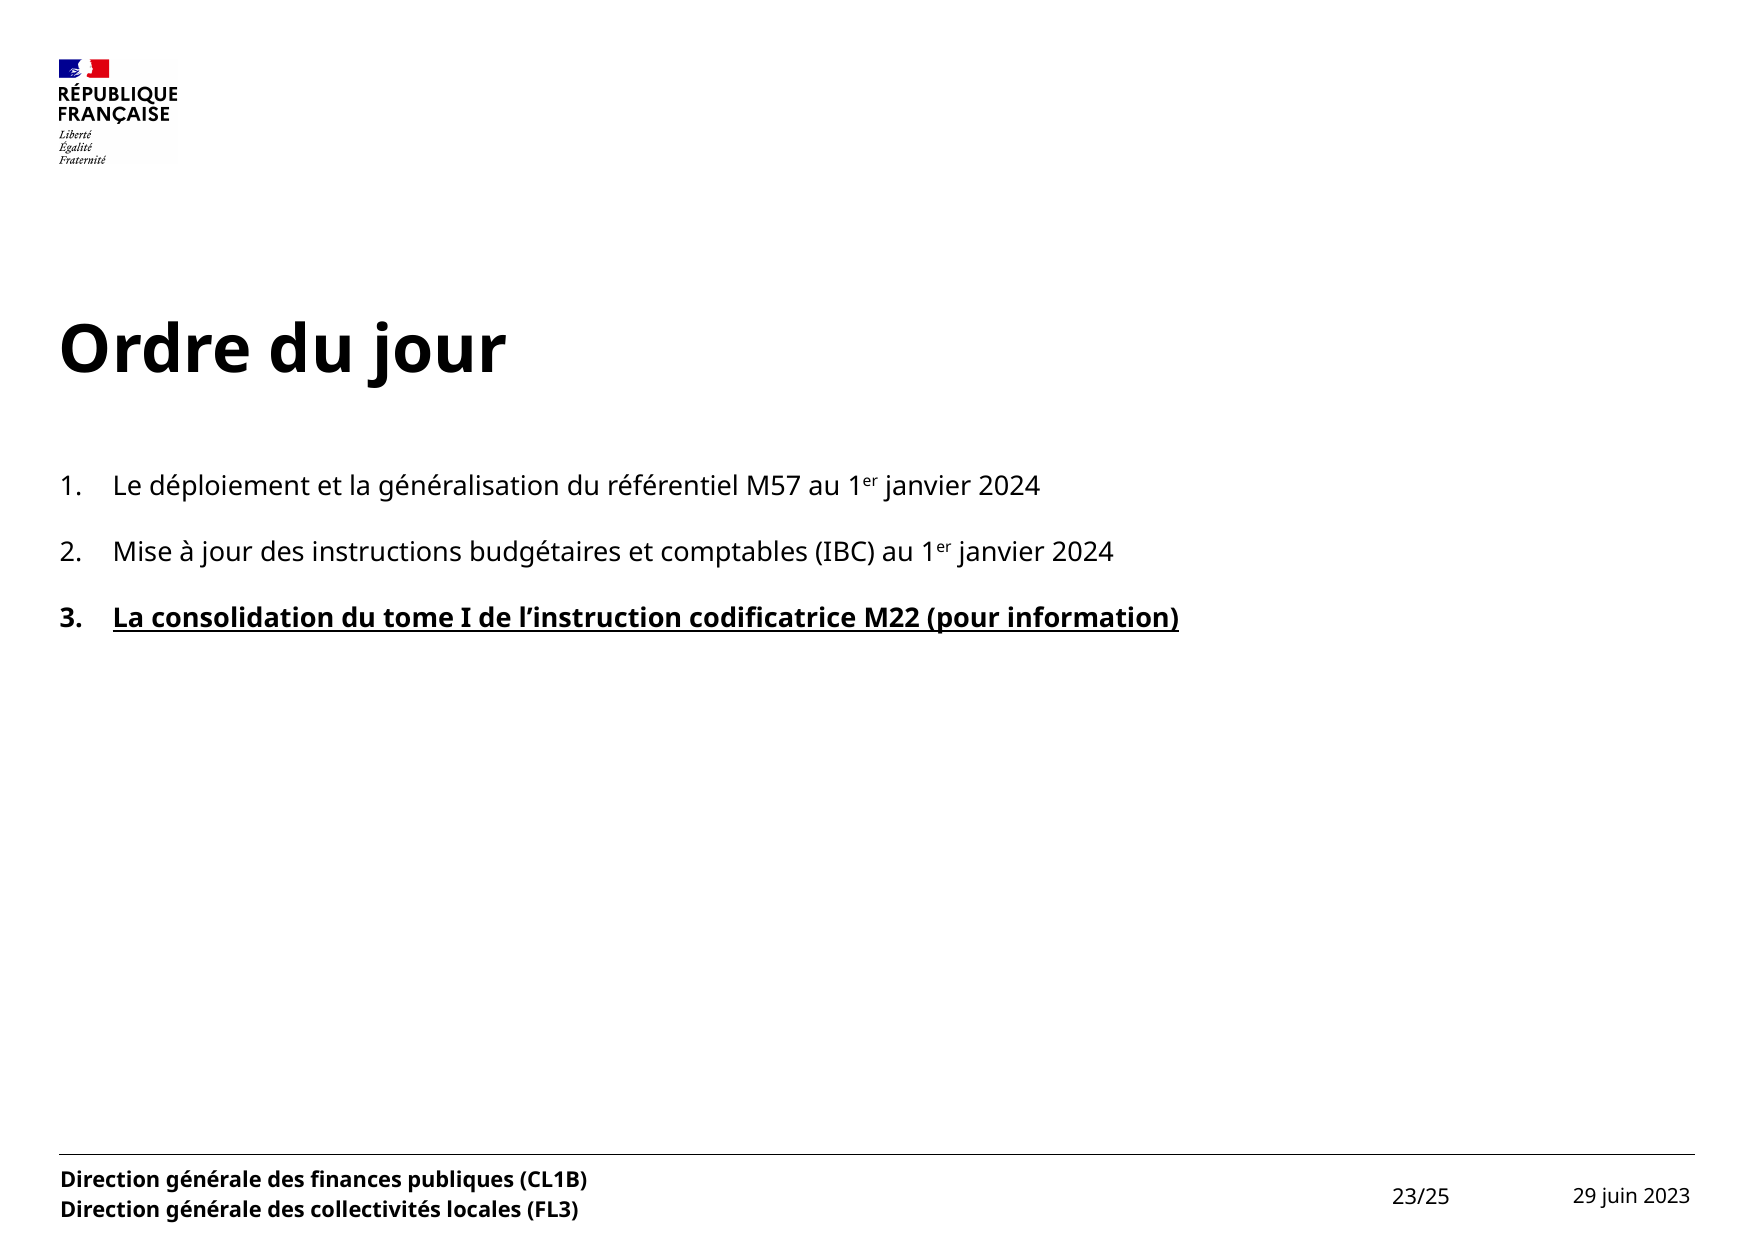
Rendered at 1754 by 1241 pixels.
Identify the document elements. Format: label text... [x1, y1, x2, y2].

text_box Le déploiement et la généralisation du référentiel M57 au 1er janvier 2024 Mise à jour des instructions budgétaires et comptables (IBC) au 1er janvier 2024 La consolidation du tome I de l’instruction codificatrice M22 (pour information) [41, 466, 1681, 750]
text_box Ordre du jour [59, 301, 1695, 1114]
picture [59, 59, 178, 164]
